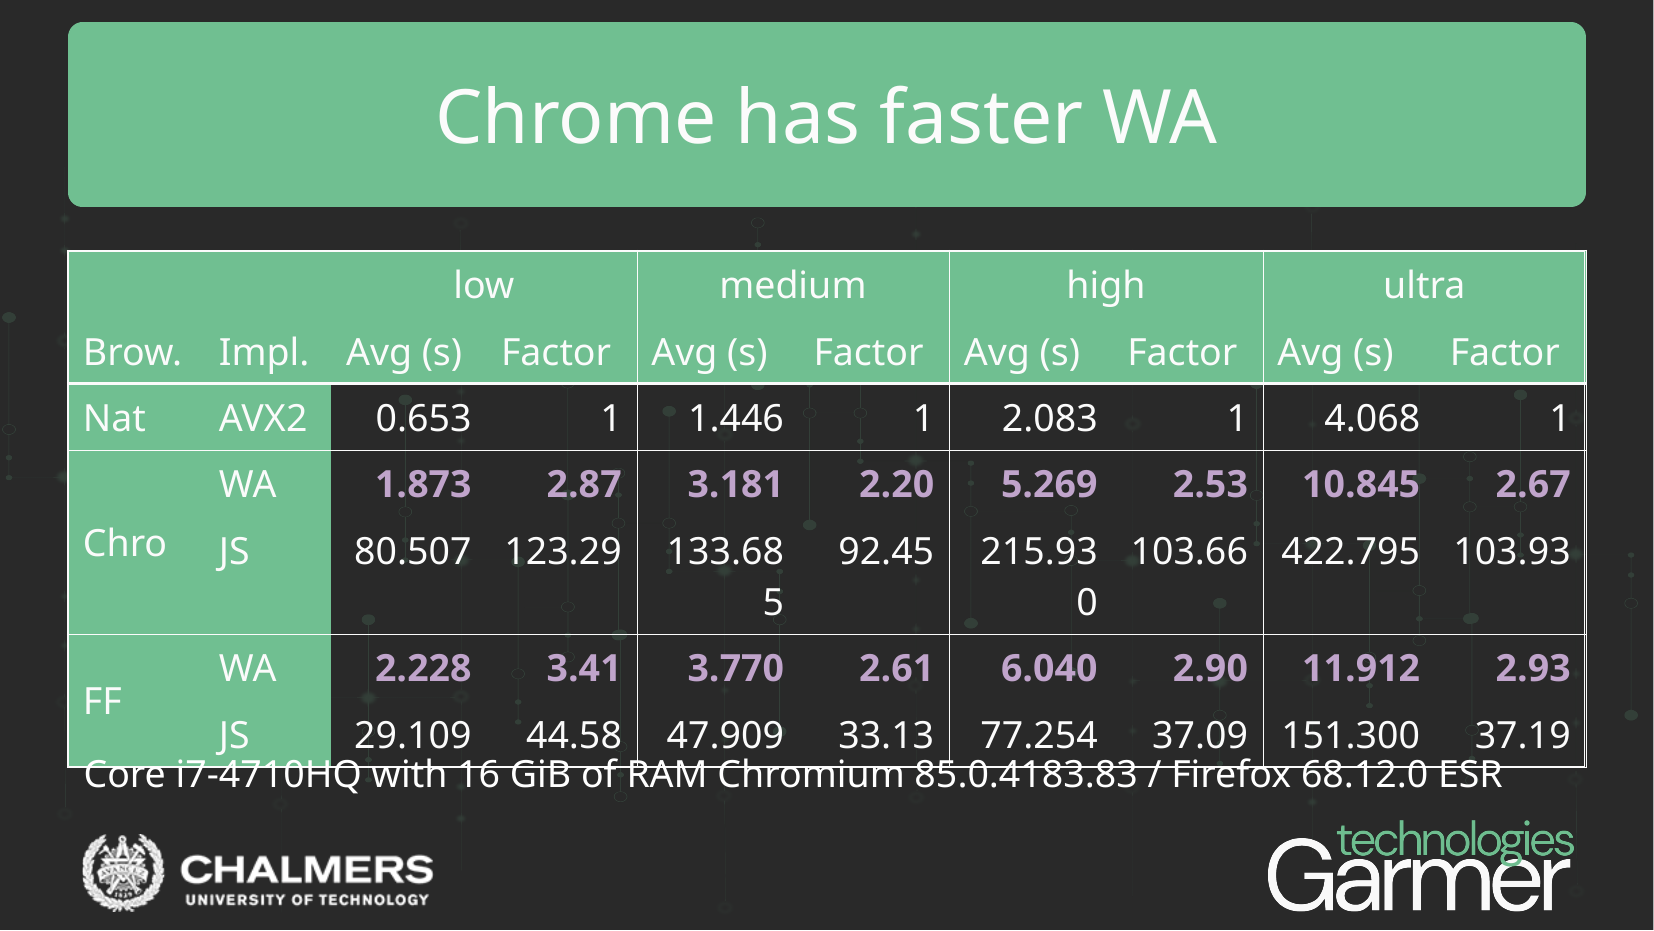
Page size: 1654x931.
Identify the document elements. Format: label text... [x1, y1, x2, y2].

table_cell 133.685 [638, 517, 799, 634]
table_cell Avg (s) [638, 317, 799, 382]
table_cell 1 [486, 385, 637, 450]
table_cell Factor [486, 317, 637, 382]
table_cell 10.845 [1264, 451, 1435, 517]
table_header high [950, 252, 1263, 317]
table_header low [331, 252, 637, 317]
table_cell 2.20 [799, 451, 949, 517]
picture [82, 834, 443, 912]
table_cell 2.61 [799, 635, 949, 701]
table_header medium [638, 252, 949, 317]
table_cell 47.909 [746, 724, 757, 740]
table_cell 29.109 [380, 724, 391, 735]
table_cell 151.300 [1382, 724, 1393, 740]
table_cell Factor [799, 317, 949, 382]
table_cell 151.300 [1264, 701, 1435, 740]
title Chrome has faster WA [82, 37, 1571, 193]
table_cell 29.109 [433, 724, 444, 740]
table_cell Avg (s) [1264, 317, 1435, 382]
table_cell 0.653 [331, 385, 486, 450]
table_cell 47.909 [767, 724, 778, 735]
table_cell 44.58 [551, 725, 561, 739]
table_cell 1 [799, 385, 949, 450]
table_cell WA [204, 635, 331, 701]
table_cell Nat [69, 385, 204, 450]
table_cell 6.040 [950, 635, 1113, 701]
table_cell 4.068 [1264, 385, 1435, 450]
table_cell Avg (s) [331, 317, 486, 382]
table_cell 80.507 [331, 517, 486, 634]
table_cell JS [204, 701, 331, 740]
picture [1246, 807, 1607, 912]
table_cell AVX2 [204, 385, 331, 450]
table_cell 151.300 [1403, 724, 1414, 740]
table_cell 37.09 [1231, 724, 1242, 735]
table_cell 2.87 [486, 451, 637, 517]
table_cell 29.109 [455, 724, 466, 735]
table_cell 29.109 [331, 701, 486, 740]
table_cell 44.58 [486, 701, 637, 740]
table_cell 1.873 [331, 451, 486, 517]
table_cell 2.228 [331, 635, 486, 701]
table_header Brow. [69, 252, 204, 382]
table_cell 2.083 [950, 385, 1113, 450]
table_cell JS [204, 517, 331, 634]
table_cell Avg (s) [950, 317, 1113, 382]
table_cell Factor [1435, 317, 1584, 382]
table_cell 37.19 [1554, 724, 1565, 735]
text_box Core i7-4710HQ with 16 GiB of RAM Chromium 85.0.4183.83 / Firefox 68.12.0 ESR [59, 740, 1595, 802]
table_cell FF [69, 635, 204, 740]
table_cell 3.41 [486, 635, 637, 701]
table_cell 1.446 [638, 385, 799, 450]
table_cell 47.909 [638, 701, 799, 740]
table_cell 77.254 [1080, 725, 1090, 739]
table_header Impl. [204, 252, 331, 382]
table_cell WA [204, 451, 331, 517]
table_cell 33.13 [799, 701, 949, 740]
table_header ultra [1264, 252, 1584, 317]
table_cell 77.254 [950, 701, 1113, 740]
table_cell Factor [1113, 317, 1263, 382]
table_cell 11.912 [1264, 635, 1435, 701]
table_cell 2.67 [1435, 451, 1584, 517]
table_cell 3.770 [638, 635, 799, 701]
table_cell 37.09 [1113, 701, 1263, 740]
table_cell 1 [1435, 385, 1584, 450]
table_cell 422.795 [1264, 517, 1435, 634]
table_cell 2.53 [1113, 451, 1263, 517]
table_cell 3.181 [638, 451, 799, 517]
table_cell 2.90 [1113, 635, 1263, 701]
table_cell 103.66 [1113, 517, 1263, 634]
table_cell 1 [1113, 385, 1263, 450]
table_cell Chro [69, 451, 204, 634]
table_cell 47.909 [670, 725, 680, 739]
table_cell 37.09 [1210, 724, 1221, 740]
table_cell 215.930 [950, 517, 1113, 634]
table_cell 5.269 [950, 451, 1113, 517]
table_cell 47.909 [724, 724, 735, 735]
table_cell 123.29 [486, 517, 637, 634]
table_cell 2.93 [1435, 635, 1584, 701]
table_cell 103.93 [1435, 517, 1584, 634]
table_cell 92.45 [799, 517, 949, 634]
table_cell 37.19 [1435, 701, 1584, 740]
table_cell 44.58 [530, 725, 540, 739]
